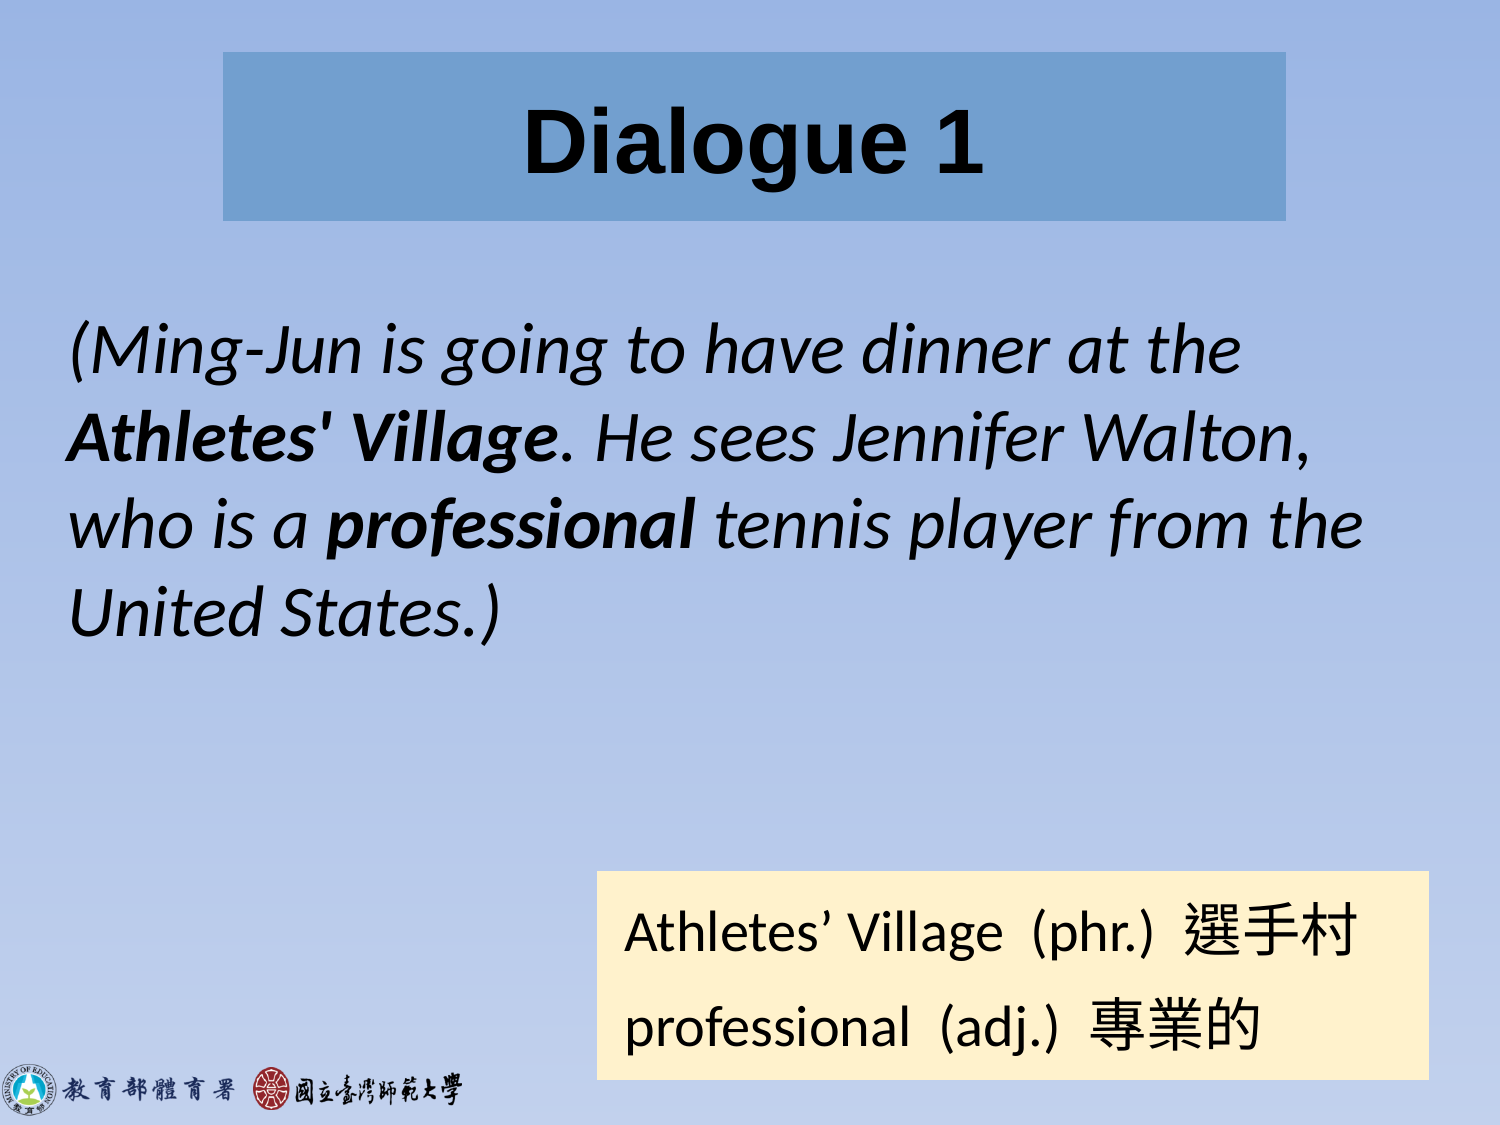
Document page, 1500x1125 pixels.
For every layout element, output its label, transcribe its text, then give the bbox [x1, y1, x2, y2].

text_box Athletes’ Village (phr.) 選手村 professional (adj.) 專業的 [597, 871, 1429, 1080]
list (Ming-Jun is going to have dinner at the Athletes' Village. He sees Jennifer Walton, who is a professional tennis player from the United States.) [52, 293, 1458, 1050]
title Dialogue 1 [79, 42, 1430, 231]
